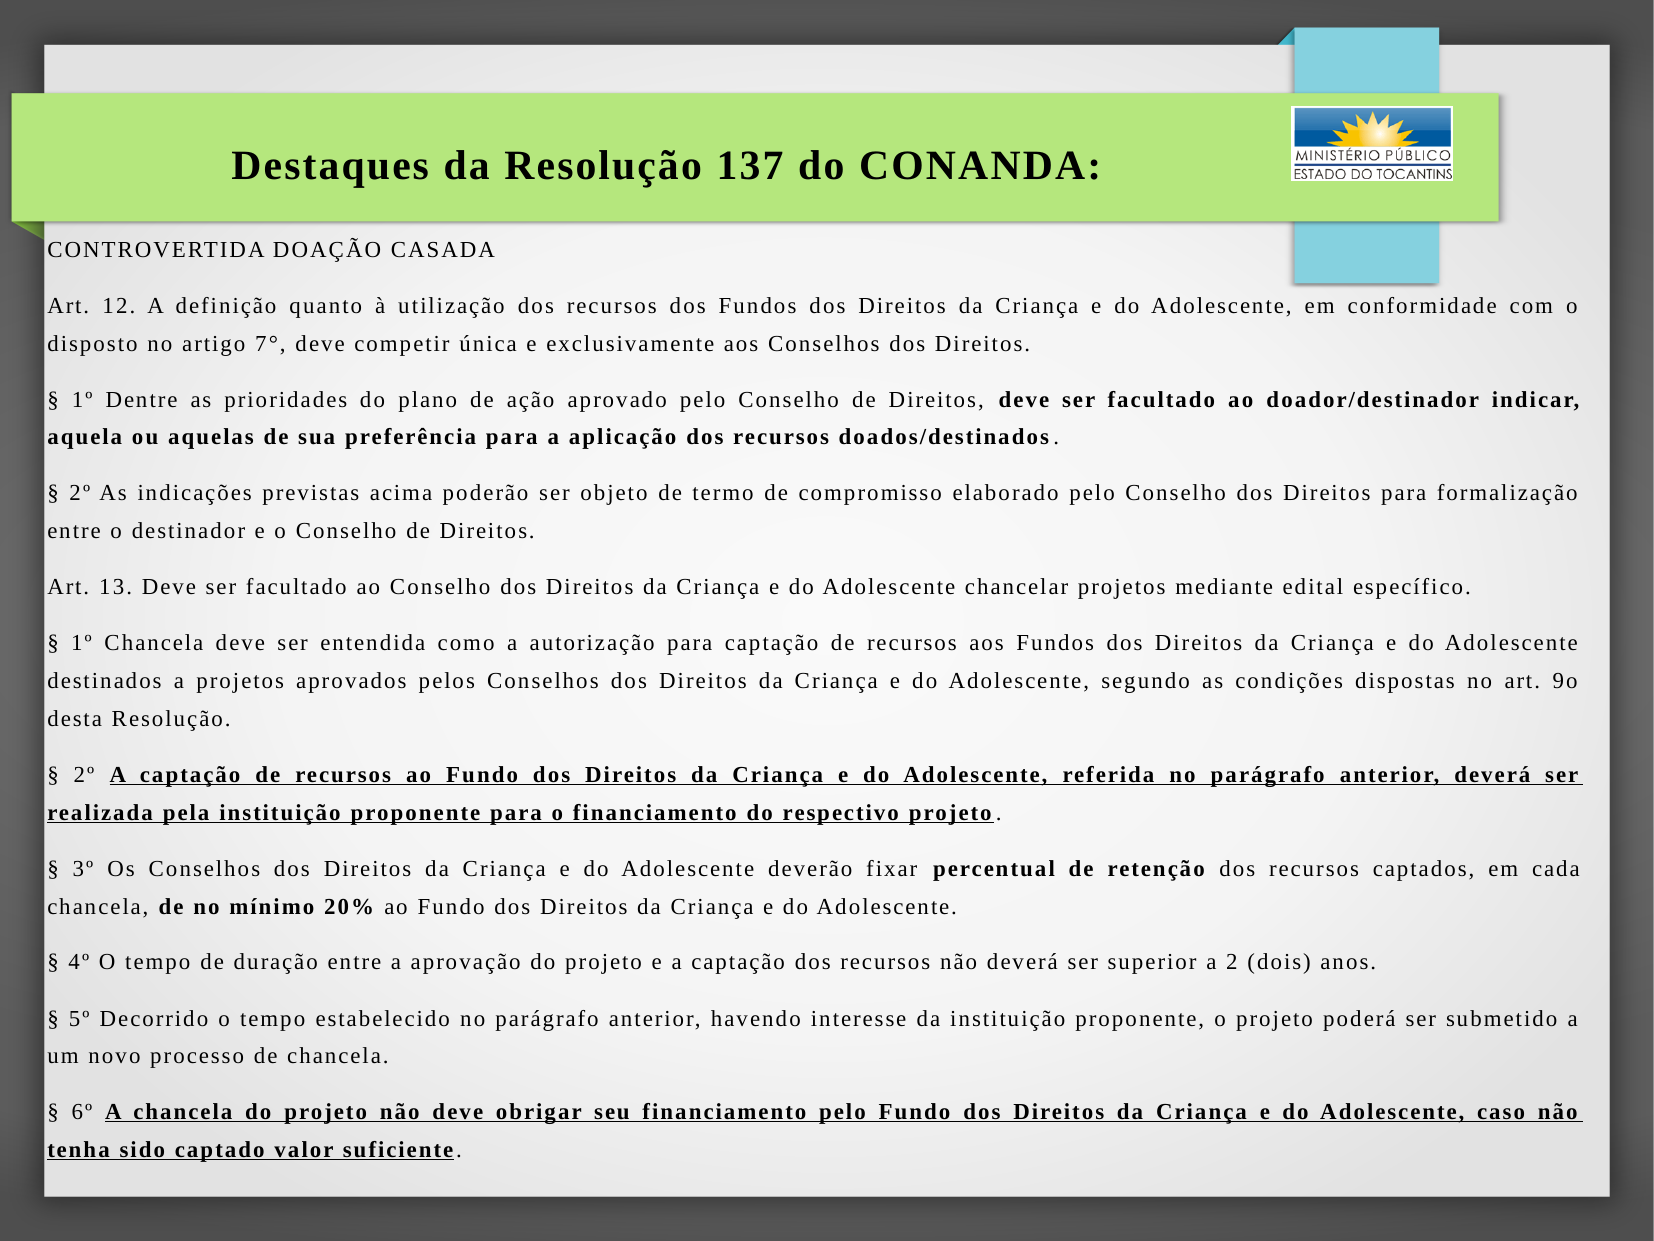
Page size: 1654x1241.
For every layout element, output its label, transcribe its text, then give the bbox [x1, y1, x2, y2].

picture [0, 0, 1654, 1241]
list CONTROVERTIDA DOAÇÃO CASADA Art. 12. A definição quanto à utilização dos recursos dos Fundos dos Direitos da Criança e do Adolescente, em conformidade com o disposto no artigo 7°, deve competir única e exclusivamente aos Conselhos dos Direitos. § 1º Dentre as prioridades do plano de ação aprovado pelo Conselho de Direitos, deve ser facultado ao doador/destinador indicar, aquela ou aquelas de sua preferência para a aplicação dos recursos doados/destinados. § 2º As indicações previstas acima poderão ser objeto de termo de compromisso elaborado pelo Conselho dos Direitos para formalização entre o destinador e o Conselho de Direitos. Art. 13. Deve ser facultado ao Conselho dos Direitos da Criança e do Adolescente chancelar projetos mediante edital específico. § 1º Chancela deve ser entendida como a autorização para captação de recursos aos Fundos dos Direitos da Criança e do Adolescente destinados a projetos aprovados pelos Conselhos dos Direitos da Criança e do Adolescente, segundo as condições dispostas no art. 9o desta Resolução. § 2º A captação de recursos ao Fundo dos Direitos da Criança e do Adolescente, referida no parágrafo anterior, deverá ser realizada pela instituição proponente para o financiamento do respectivo projeto. § 3º Os Conselhos dos Direitos da Criança e do Adolescente deverão fixar percentual de retenção dos recursos captados, em cada chancela, de no mínimo 20% ao Fundo dos Direitos da Criança e do Adolescente. § 4º O tempo de duração entre a aprovação do projeto e a captação dos recursos não deverá ser superior a 2 (dois) anos. § 5º Decorrido o tempo estabelecido no parágrafo anterior, havendo interesse da instituição proponente, o projeto poderá ser submetido a um novo processo de chancela. § 6º A chancela do projeto não deve obrigar seu financiamento pelo Fundo dos Direitos da Criança e do Adolescente, caso não tenha sido captado valor suficiente. [47, 224, 1583, 1170]
title Destaques da Resolução 137 do CONANDA: [82, 94, 1264, 213]
